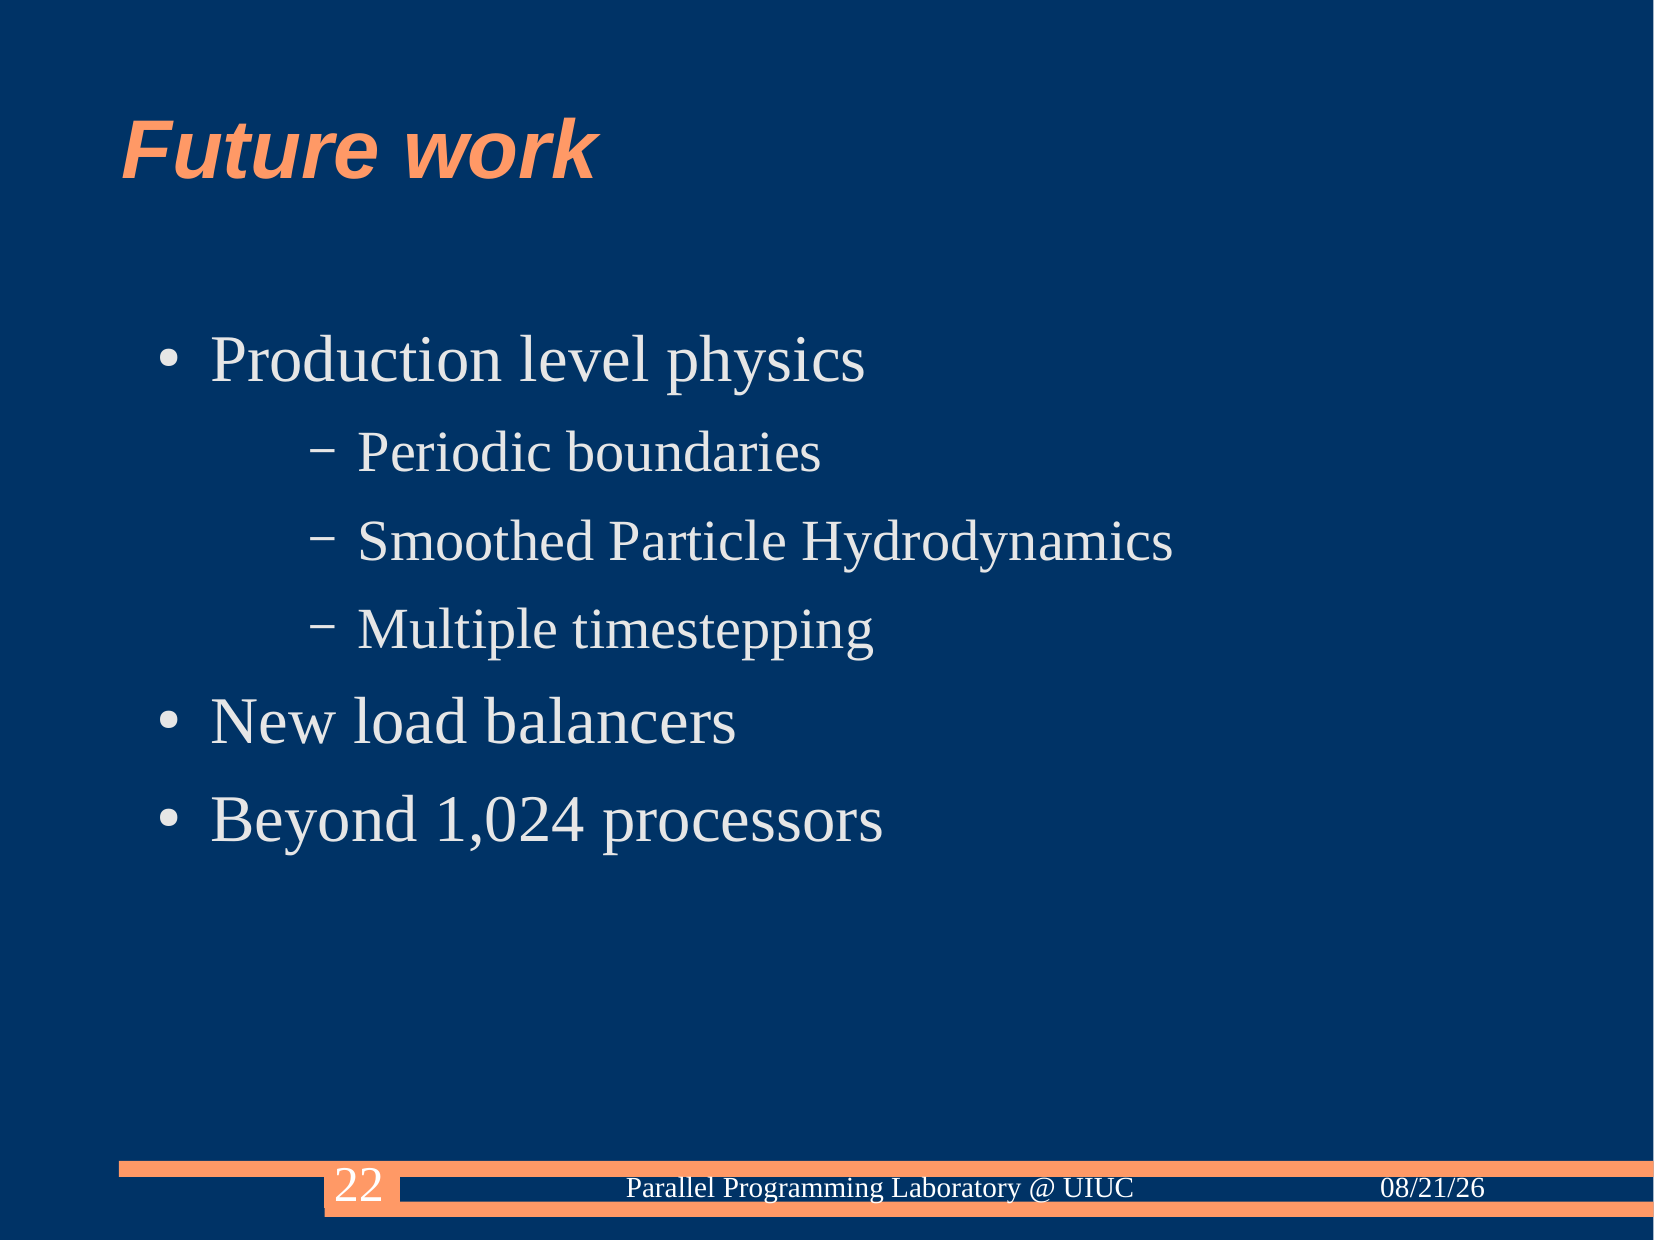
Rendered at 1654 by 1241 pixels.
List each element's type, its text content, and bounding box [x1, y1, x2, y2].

list Production level physics Periodic boundaries Smoothed Particle Hydrodynamics Multiple timestepping New load balancers Beyond 1,024 processors [121, 322, 1561, 1133]
title Future work [121, 46, 1534, 254]
